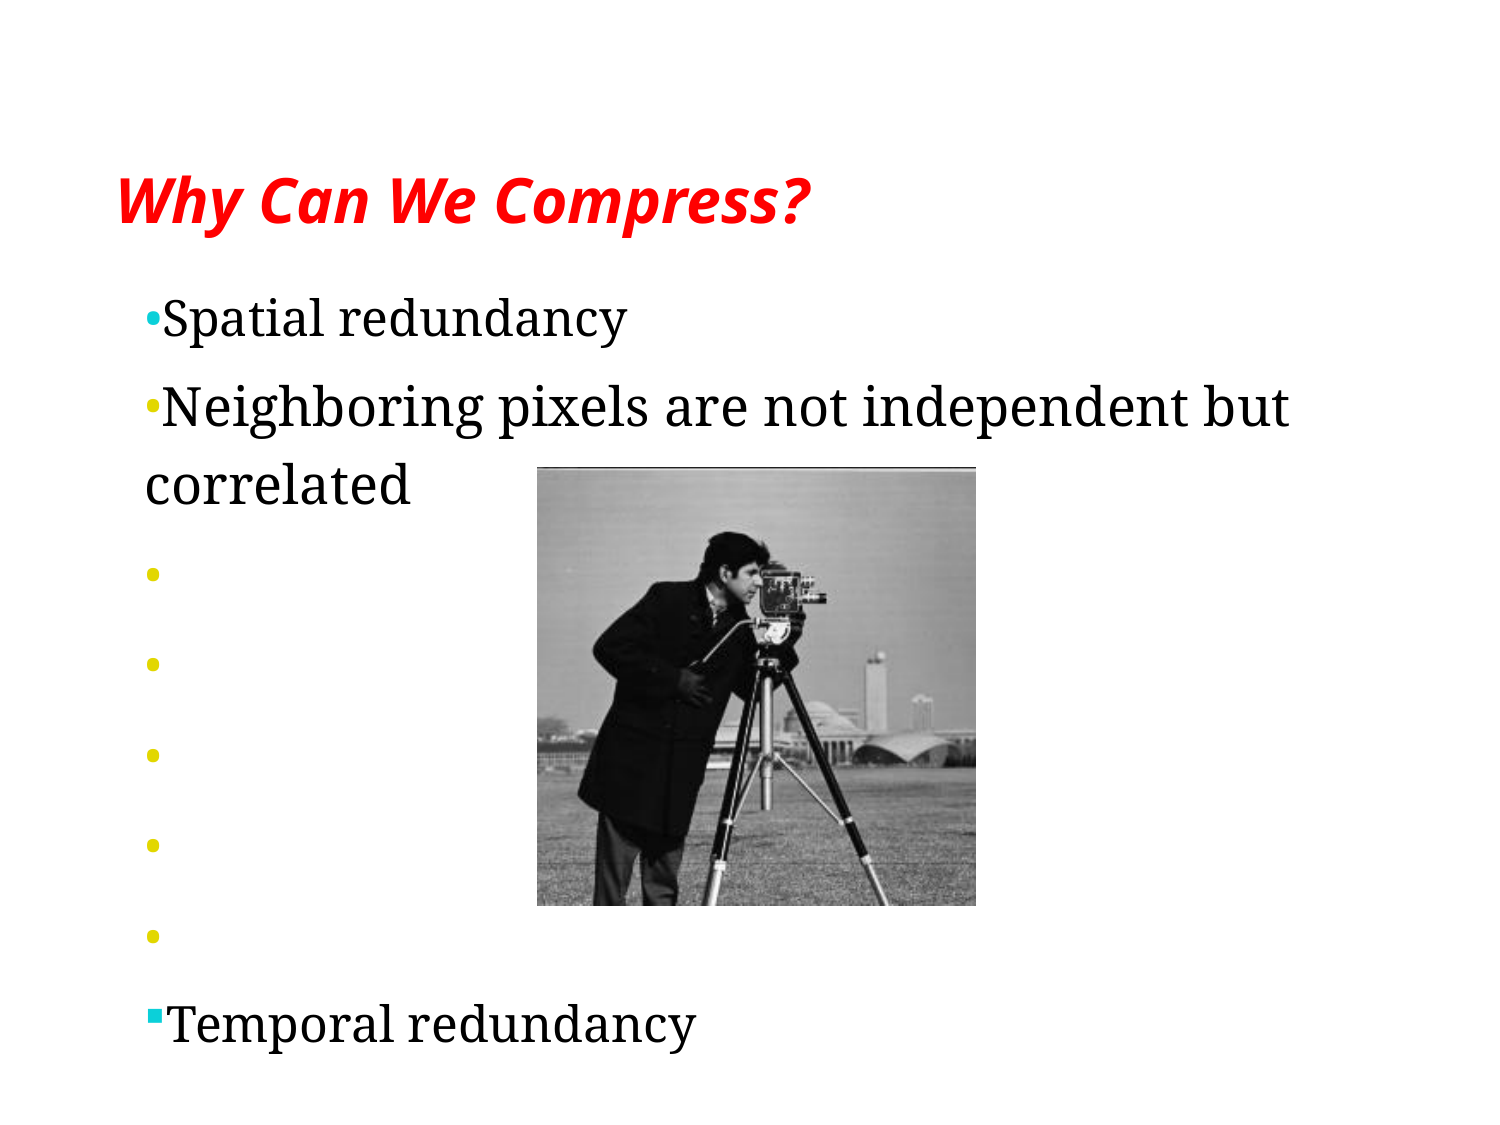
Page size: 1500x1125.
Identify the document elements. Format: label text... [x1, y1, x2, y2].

list Spatial redundancy Neighboring pixels are not independent but correlated Temporal redundancy [129, 267, 1405, 1063]
picture [537, 467, 976, 906]
text_box Why Can We Compress? [101, 55, 1377, 244]
